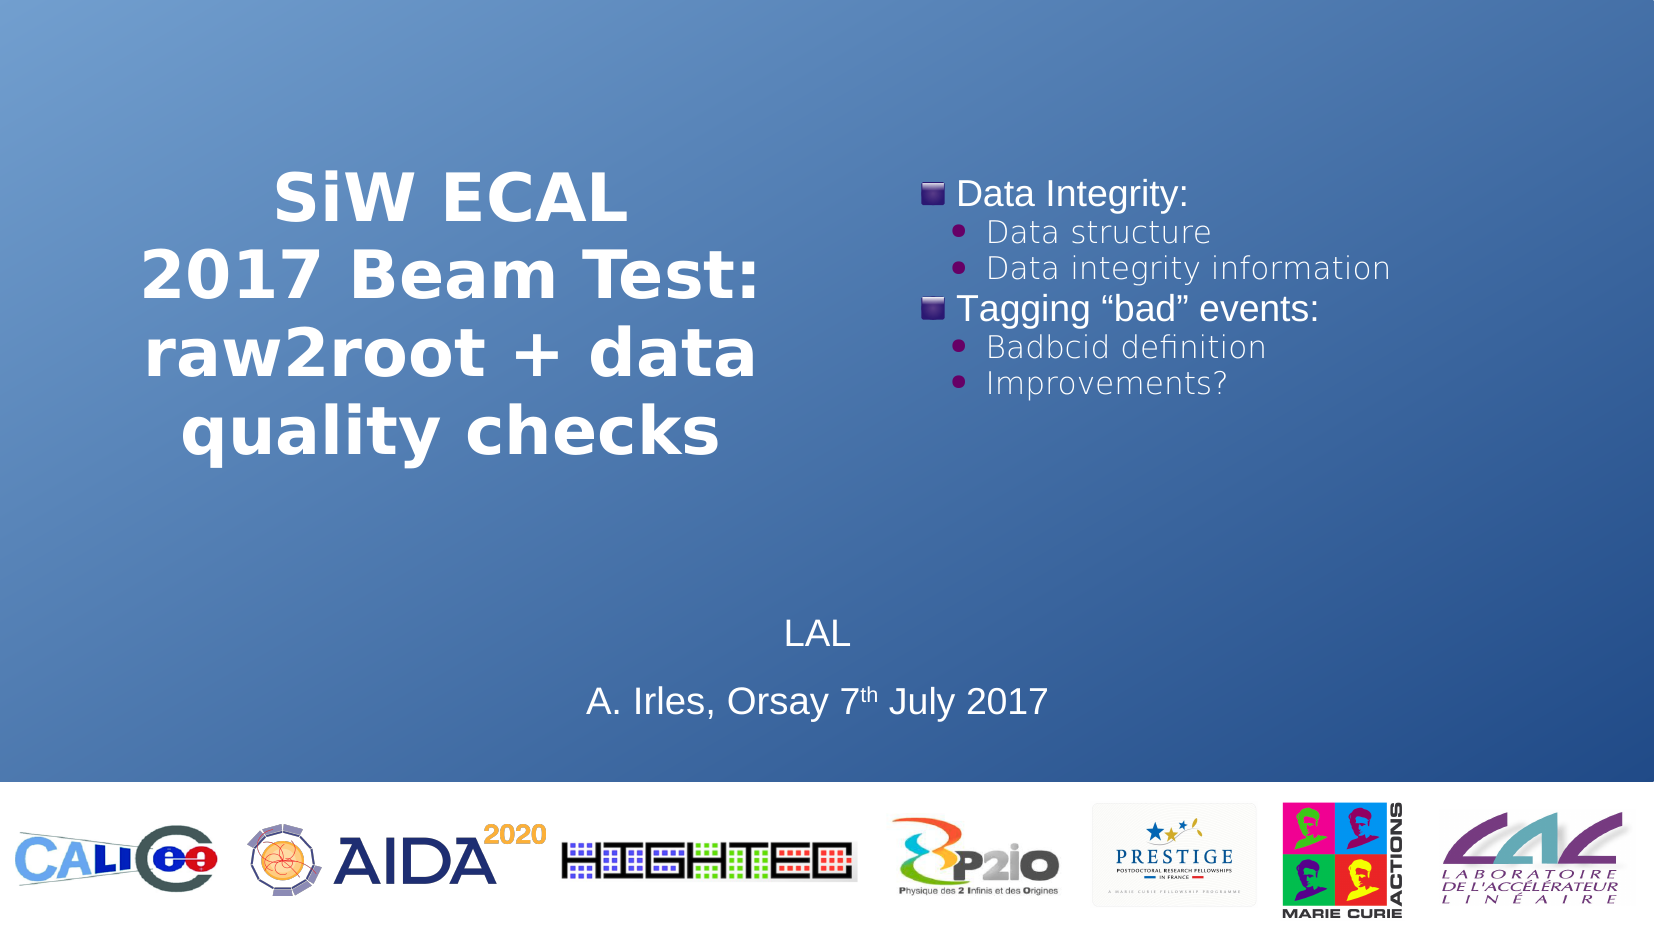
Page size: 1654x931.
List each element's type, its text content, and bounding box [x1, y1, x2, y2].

picture [15, 824, 218, 893]
title SiW ECAL 2017 Beam Test: raw2root + data quality checks [32, 71, 871, 558]
text_box Data Integrity: Data structure Data integrity information Tagging “bad” events: Badbcid definition Improvements? [900, 165, 1625, 511]
picture [1090, 801, 1258, 908]
picture [1439, 809, 1636, 906]
picture [1280, 801, 1405, 921]
picture [883, 813, 1084, 909]
picture [247, 824, 546, 896]
picture [557, 837, 862, 886]
